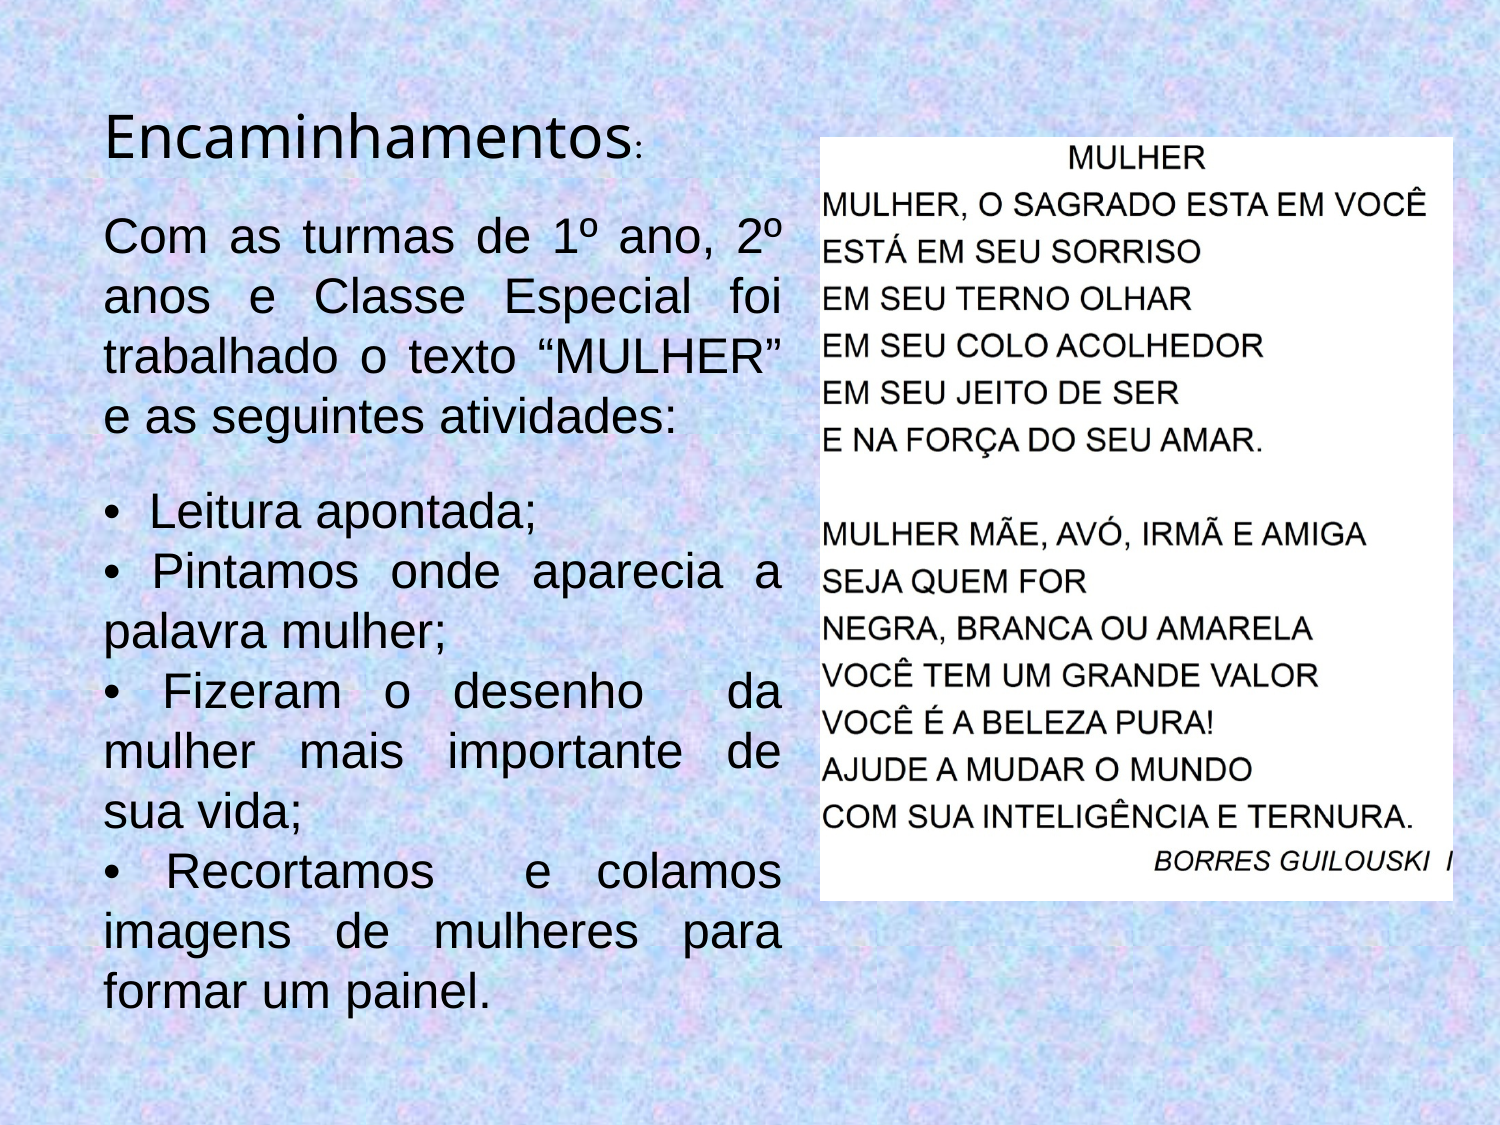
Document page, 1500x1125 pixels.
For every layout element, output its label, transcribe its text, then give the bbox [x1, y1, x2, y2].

picture [0, 0, 1500, 1125]
text_box Com as turmas de 1º ano, 2º anos e Classe Especial foi trabalhado o texto “MULHER” e as seguintes atividades: • Leitura apontada; • Pintamos onde aparecia a palavra mulher; • Fizeram o desenho da mulher mais importante de sua vida; • Recortamos e colamos imagens de mulheres para formar um painel. [88, 196, 798, 1027]
text_box Encaminhamentos: [88, 90, 774, 179]
